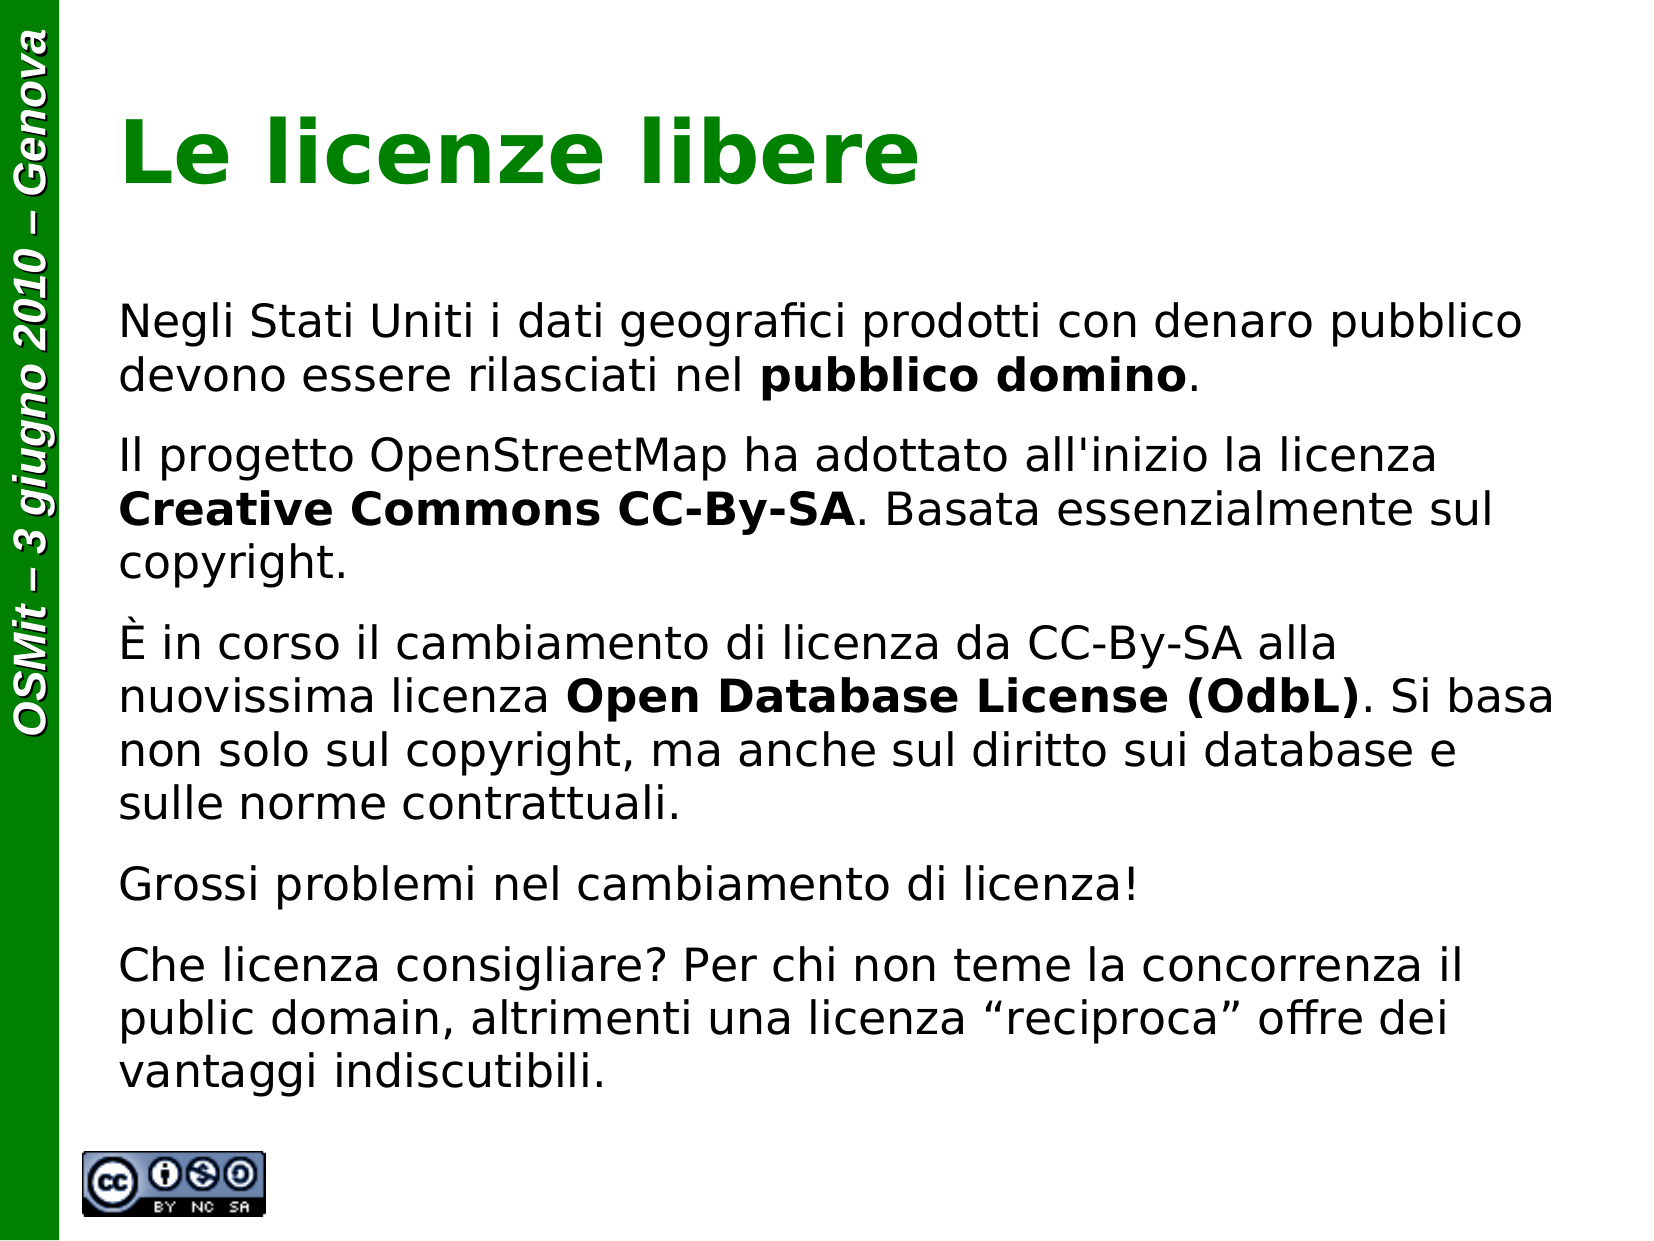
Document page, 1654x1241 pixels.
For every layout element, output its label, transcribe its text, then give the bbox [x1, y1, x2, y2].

picture [82, 1151, 266, 1217]
list Negli Stati Uniti i dati geografici prodotti con denaro pubblico devono essere rilasciati nel pubblico domino. Il progetto OpenStreetMap ha adottato all'inizio la licenza Creative Commons CC-By-SA. Basata essenzialmente sul copyright. È in corso il cambiamento di licenza da CC-By-SA alla nuovissima licenza Open Database License (OdbL). Si basa non solo sul copyright, ma anche sul diritto sui database e sulle norme contrattuali. Grossi problemi nel cambiamento di licenza! Che licenza consigliare? Per chi non teme la concorrenza il public domain, altrimenti una licenza “reciproca” offre dei vantaggi indiscutibili. [118, 295, 1565, 1123]
title Le licenze libere [118, 56, 1565, 249]
